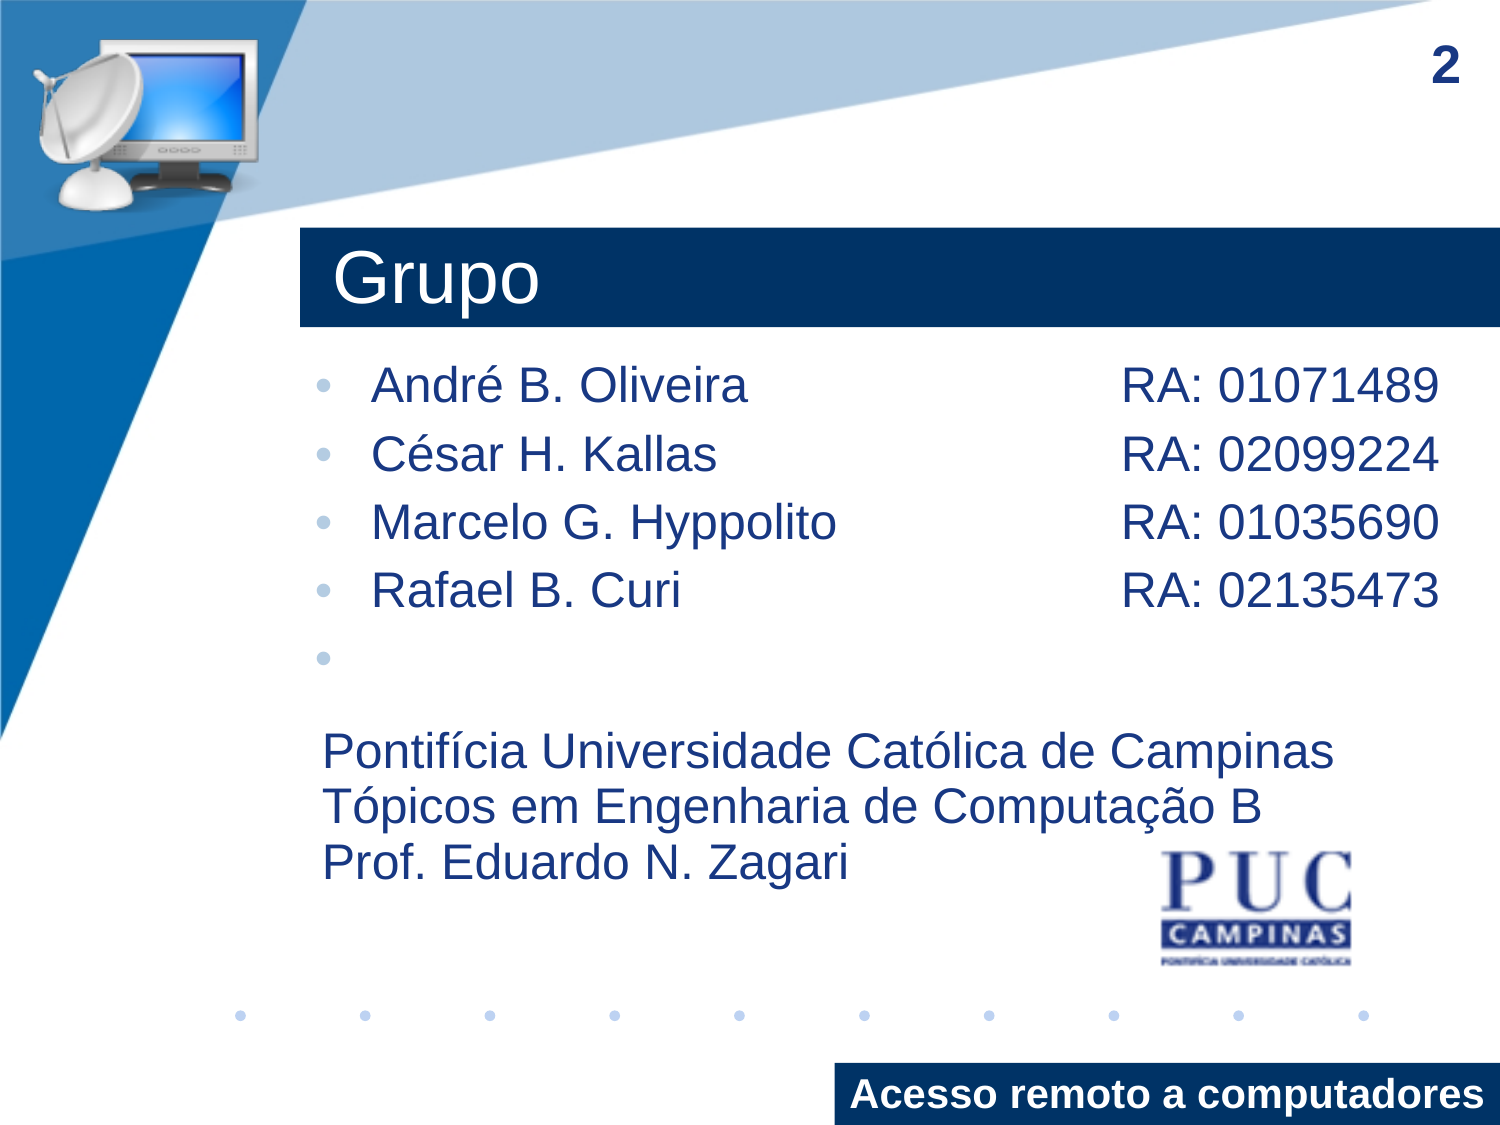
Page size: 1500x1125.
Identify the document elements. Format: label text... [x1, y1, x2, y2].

text_box Pontifícia Universidade Católica de Campinas Tópicos em Engenharia de Computação B Prof. Eduardo N. Zagari [307, 715, 1400, 975]
title Grupo [300, 227, 1500, 328]
picture [0, 0, 1500, 842]
picture [1151, 841, 1363, 975]
list André B. Oliveira RA: 01071489 César H. Kallas RA: 02099224 Marcelo G. Hyppolito RA: 01035690 Rafael B. Curi RA: 02135473 [299, 350, 1475, 695]
